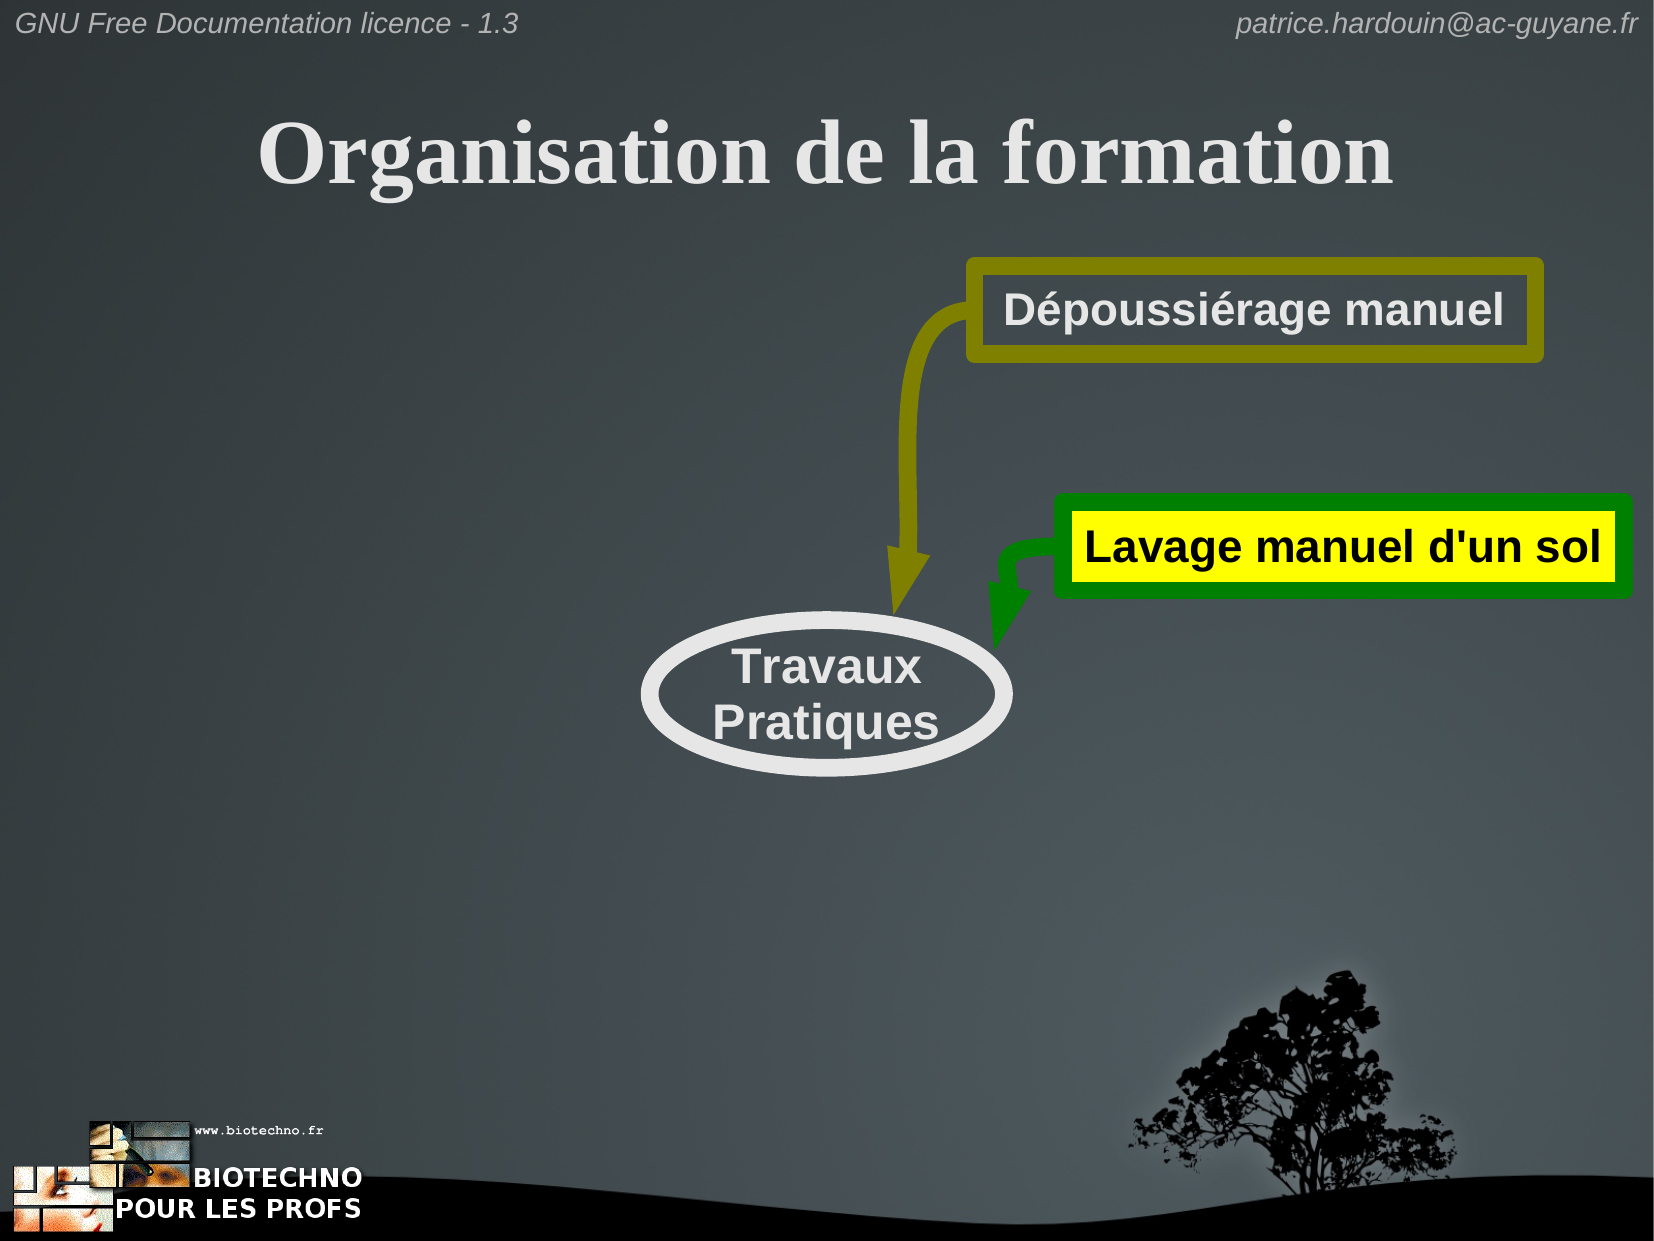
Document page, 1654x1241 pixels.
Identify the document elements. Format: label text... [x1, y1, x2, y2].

title Organisation de la formation [82, 49, 1571, 257]
picture [0, 0, 1654, 1241]
text_box Lavage manuel d'un sol [1062, 501, 1625, 591]
text_box Dépoussiérage manuel [974, 265, 1536, 355]
text_box Travaux Pratiques [649, 620, 1004, 768]
